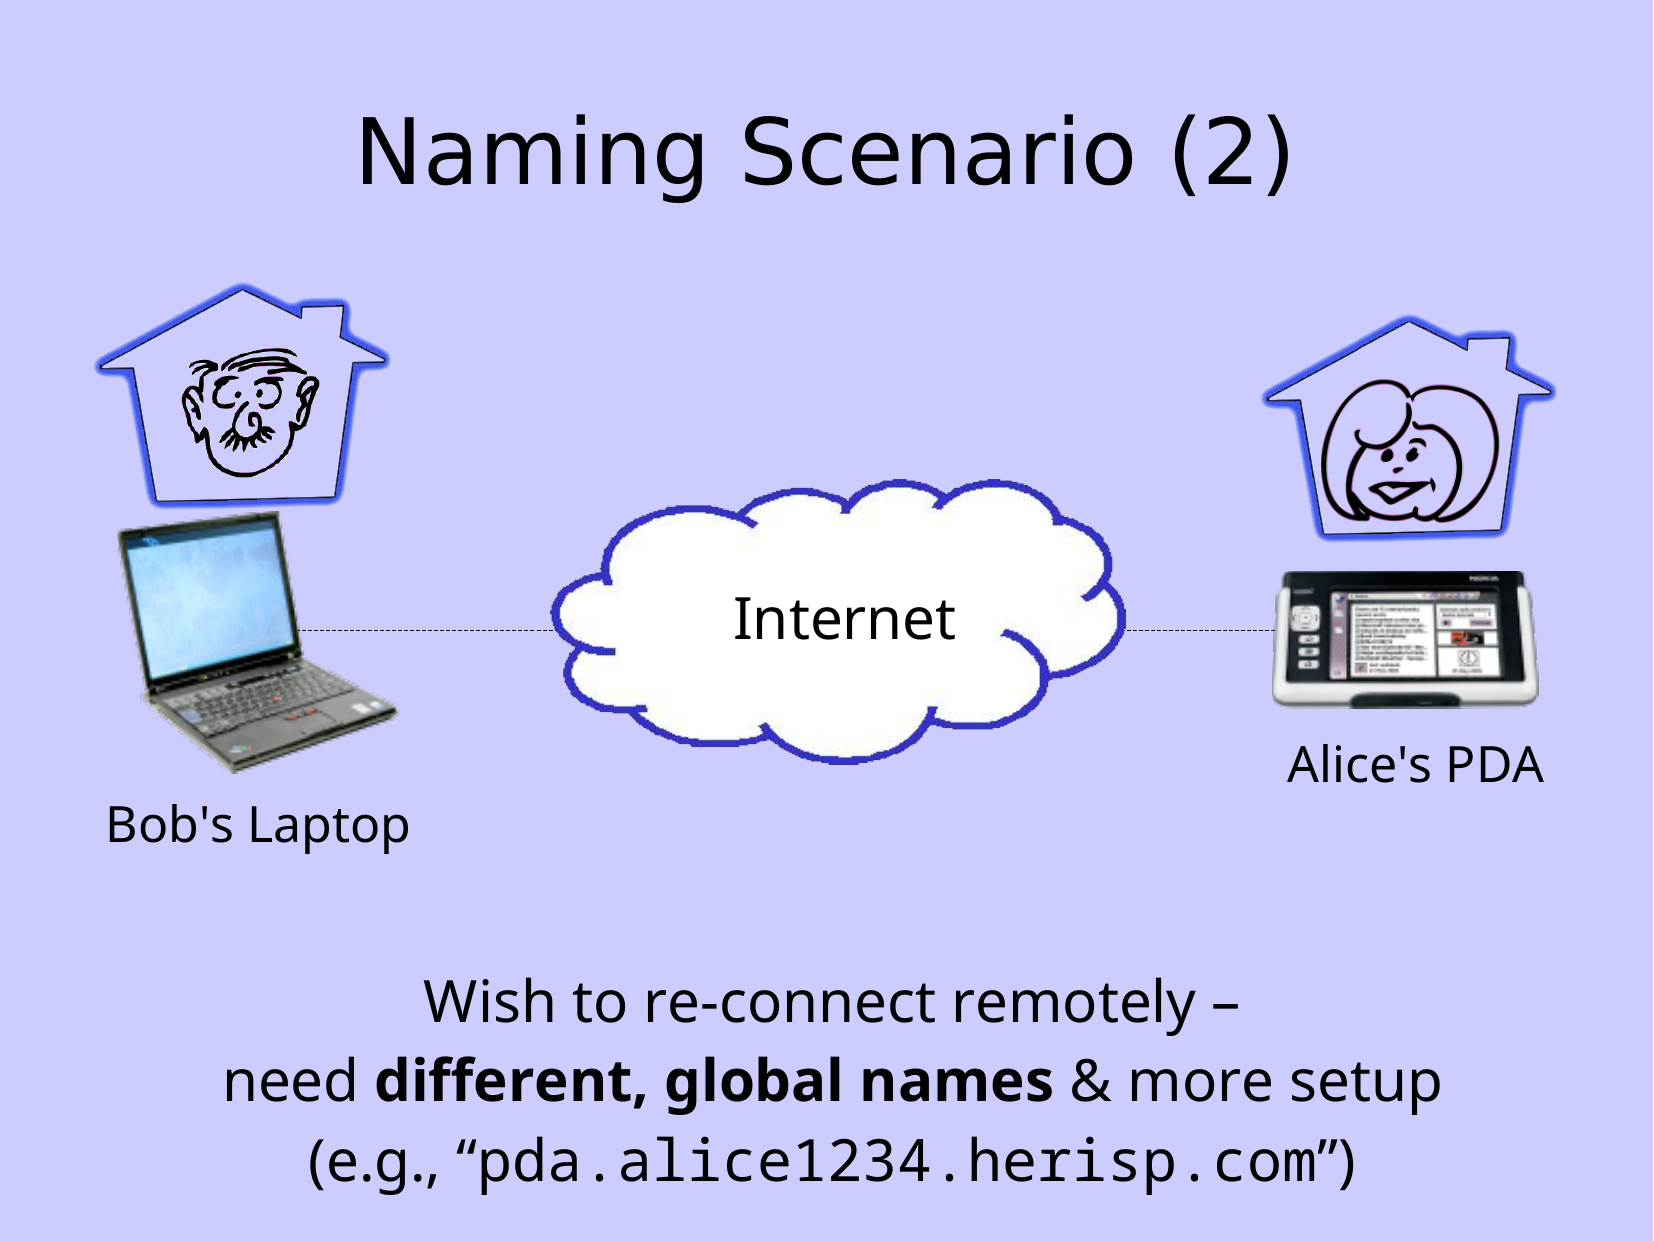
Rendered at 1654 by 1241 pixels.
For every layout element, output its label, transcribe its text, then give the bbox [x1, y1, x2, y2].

text_box Bob's Laptop [90, 781, 427, 866]
text_box Alice's PDA [1272, 721, 1560, 806]
text_box Wish to re-connect remotely – need different, global names & more setup (e.g., “pda.alice1234.herisp.com”) [105, 952, 1561, 1176]
picture [550, 479, 1126, 766]
text_box Internet [610, 570, 1081, 650]
picture [1260, 314, 1557, 543]
title Naming Scenario (2) [82, 41, 1571, 265]
picture [93, 282, 399, 774]
picture [1272, 571, 1539, 709]
